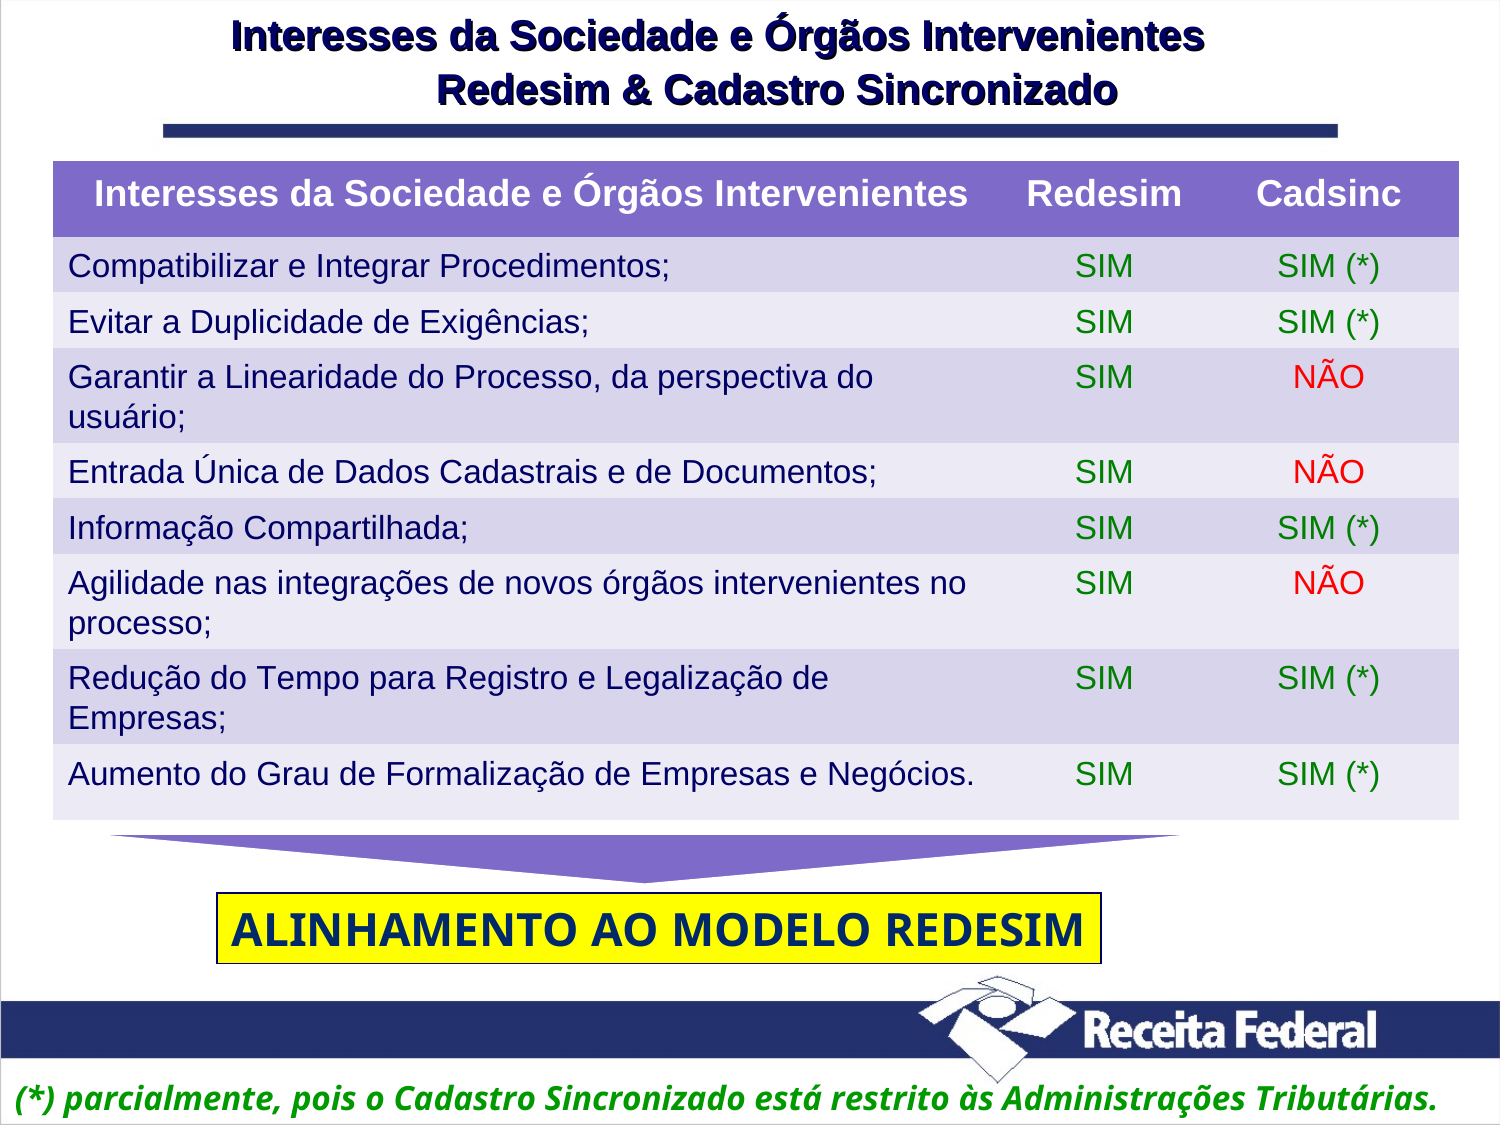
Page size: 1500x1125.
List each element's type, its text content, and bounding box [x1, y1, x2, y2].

picture [0, 0, 1500, 1069]
table_cell Informação Compartilhada; [53, 498, 1010, 554]
table_header Redesim [1010, 161, 1199, 237]
text_box [88, 834, 1202, 885]
table_cell Evitar a Duplicidade de Exigências; [53, 292, 1010, 348]
table_header Interesses da Sociedade e Órgãos Intervenientes [53, 161, 1010, 237]
table_cell SIM [1010, 498, 1199, 554]
table_cell Entrada Única de Dados Cadastrais e de Documentos; [53, 443, 1010, 498]
text_box ALINHAMENTO AO MODELO REDESIM [217, 893, 1102, 964]
table_cell SIM [1010, 292, 1199, 348]
table_header Cadsinc [1199, 161, 1459, 237]
table_cell NÃO [1199, 348, 1459, 443]
table_cell Compatibilizar e Integrar Procedimentos; [53, 237, 1010, 292]
table_cell SIM [1010, 554, 1199, 649]
text_box (*) parcialmente, pois o Cadastro Sincronizado está restrito às Administrações Tributárias. [0, 1069, 1500, 1125]
title Interesses da Sociedade e Órgãos Intervenientes [53, 0, 1394, 161]
text_box Redesim & Cadastro Sincronizado [112, 54, 1453, 126]
table_cell NÃO [1199, 443, 1459, 498]
table_cell Redução do Tempo para Registro e Legalização de Empresas; [53, 649, 1010, 744]
table_cell SIM [1010, 744, 1199, 820]
table_cell SIM (*) [1199, 744, 1459, 820]
table_cell SIM (*) [1199, 292, 1459, 348]
table_cell SIM [1010, 237, 1199, 292]
table_cell SIM (*) [1199, 649, 1459, 744]
table_cell Agilidade nas integrações de novos órgãos intervenientes no processo; [53, 554, 1010, 649]
table_cell NÃO [1199, 554, 1459, 649]
table_cell SIM [1010, 443, 1199, 498]
table_cell Aumento do Grau de Formalização de Empresas e Negócios. [53, 744, 1010, 820]
table_cell SIM (*) [1199, 237, 1459, 292]
table_cell SIM [1010, 649, 1199, 744]
table_cell Garantir a Linearidade do Processo, da perspectiva do usuário; [53, 348, 1010, 443]
table_cell SIM (*) [1199, 498, 1459, 554]
table_cell SIM [1010, 348, 1199, 443]
